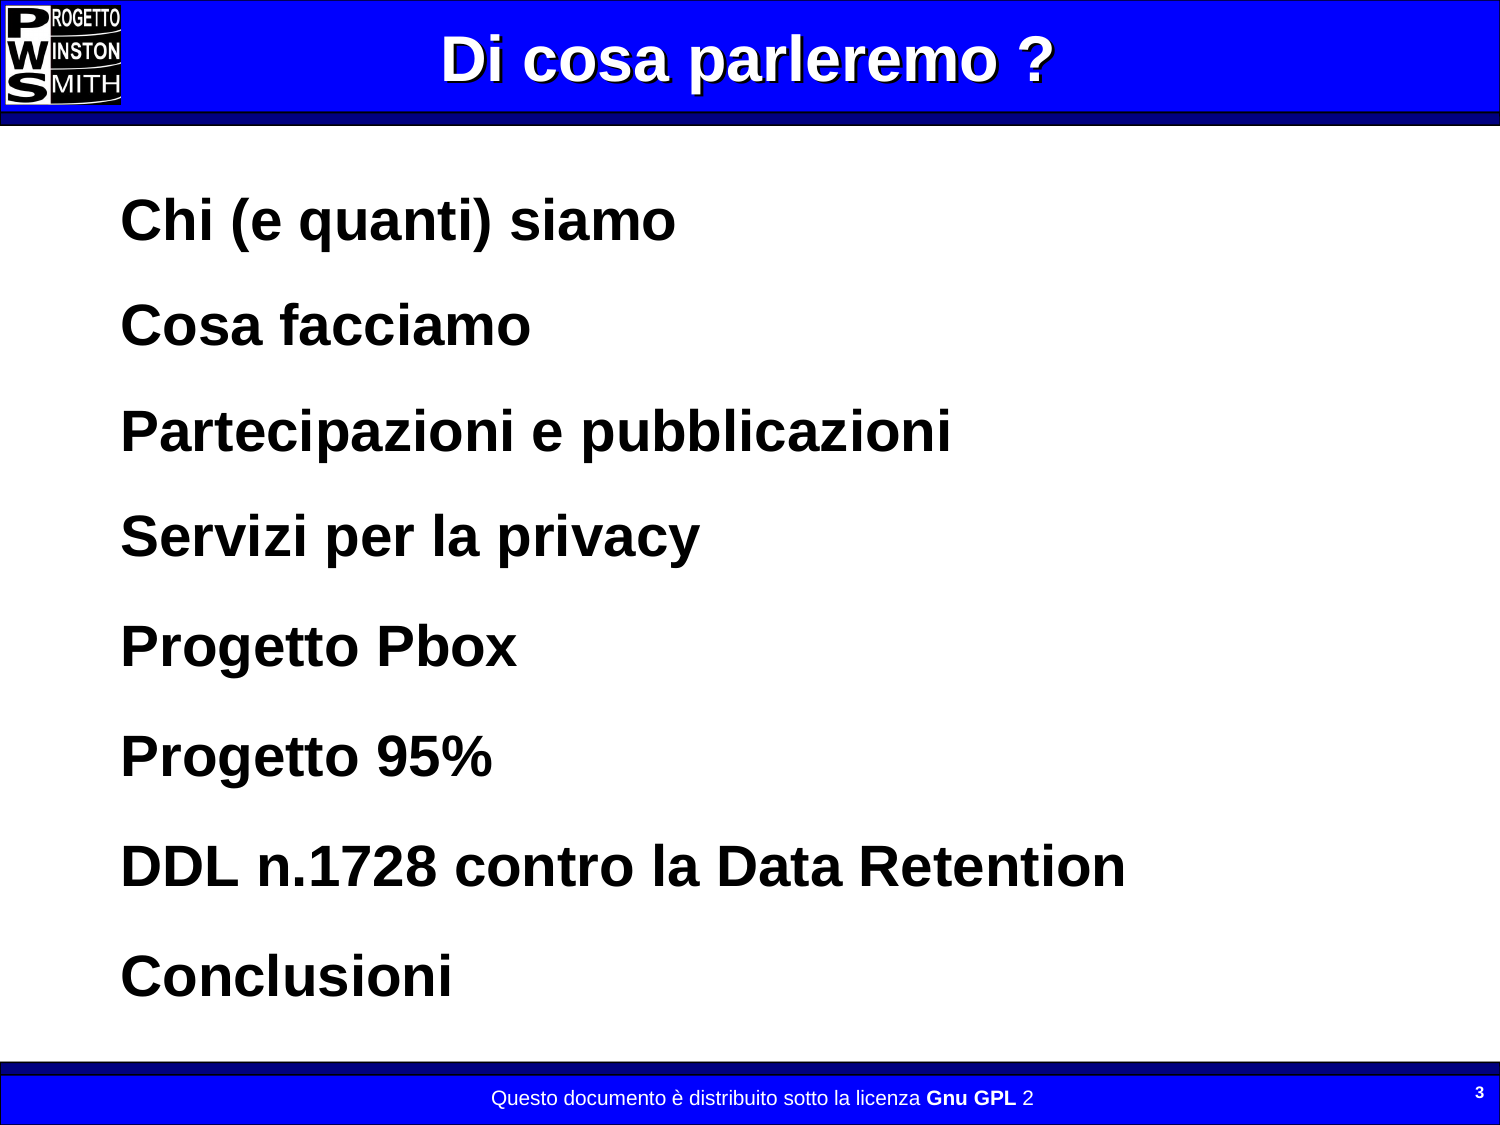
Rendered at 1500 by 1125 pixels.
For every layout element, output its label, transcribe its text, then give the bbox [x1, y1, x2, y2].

picture [5, 5, 121, 105]
text_box Di cosa parleremo ? [190, 11, 1306, 103]
text_box Chi (e quanti) siamo Cosa facciamo Partecipazioni e pubblicazioni Servizi per la privacy Progetto Pbox Progetto 95% DDL n.1728 contro la Data Retention Conclusioni [88, 177, 1418, 1017]
